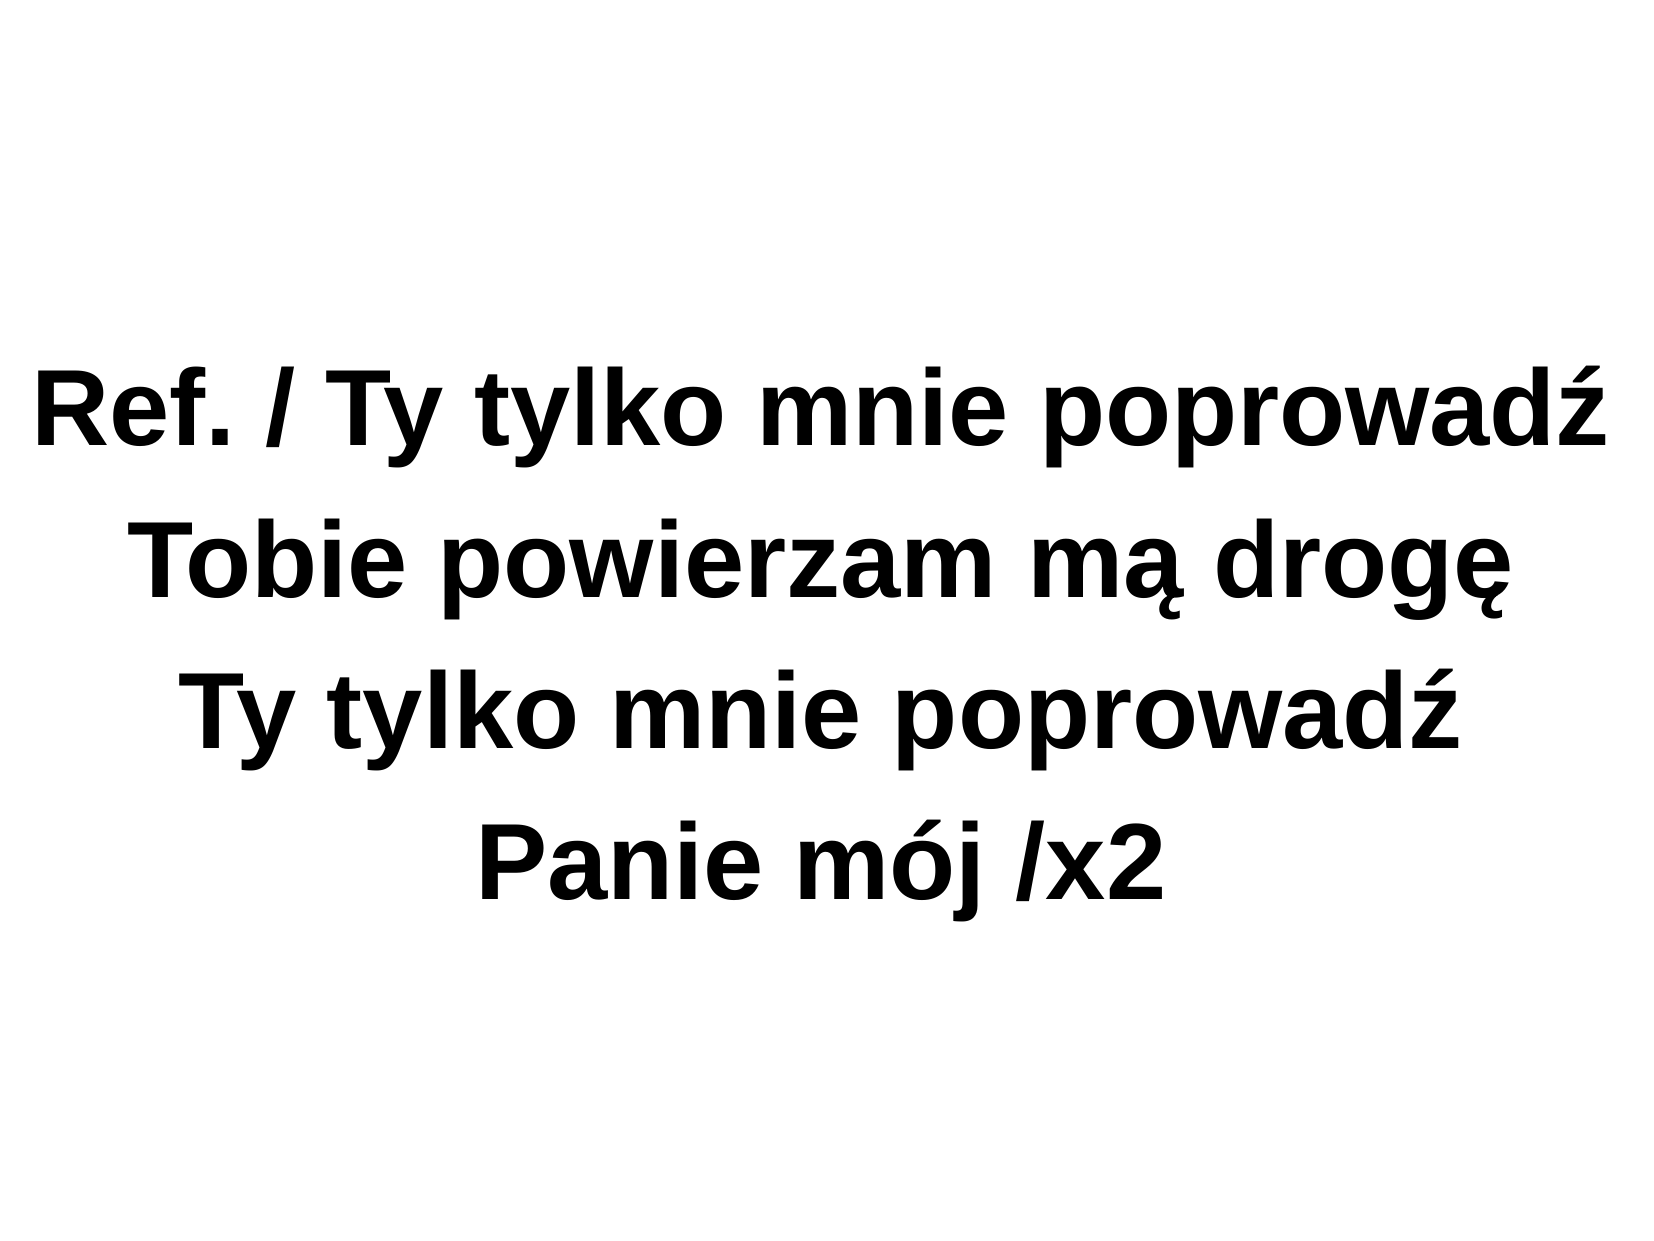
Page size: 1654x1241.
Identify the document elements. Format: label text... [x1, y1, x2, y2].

subtitle Ref. / Ty tylko mnie poprowadź Tobie powierzam mą drogę Ty tylko mnie poprowadź Panie mój /x2 [0, 0, 1642, 1241]
